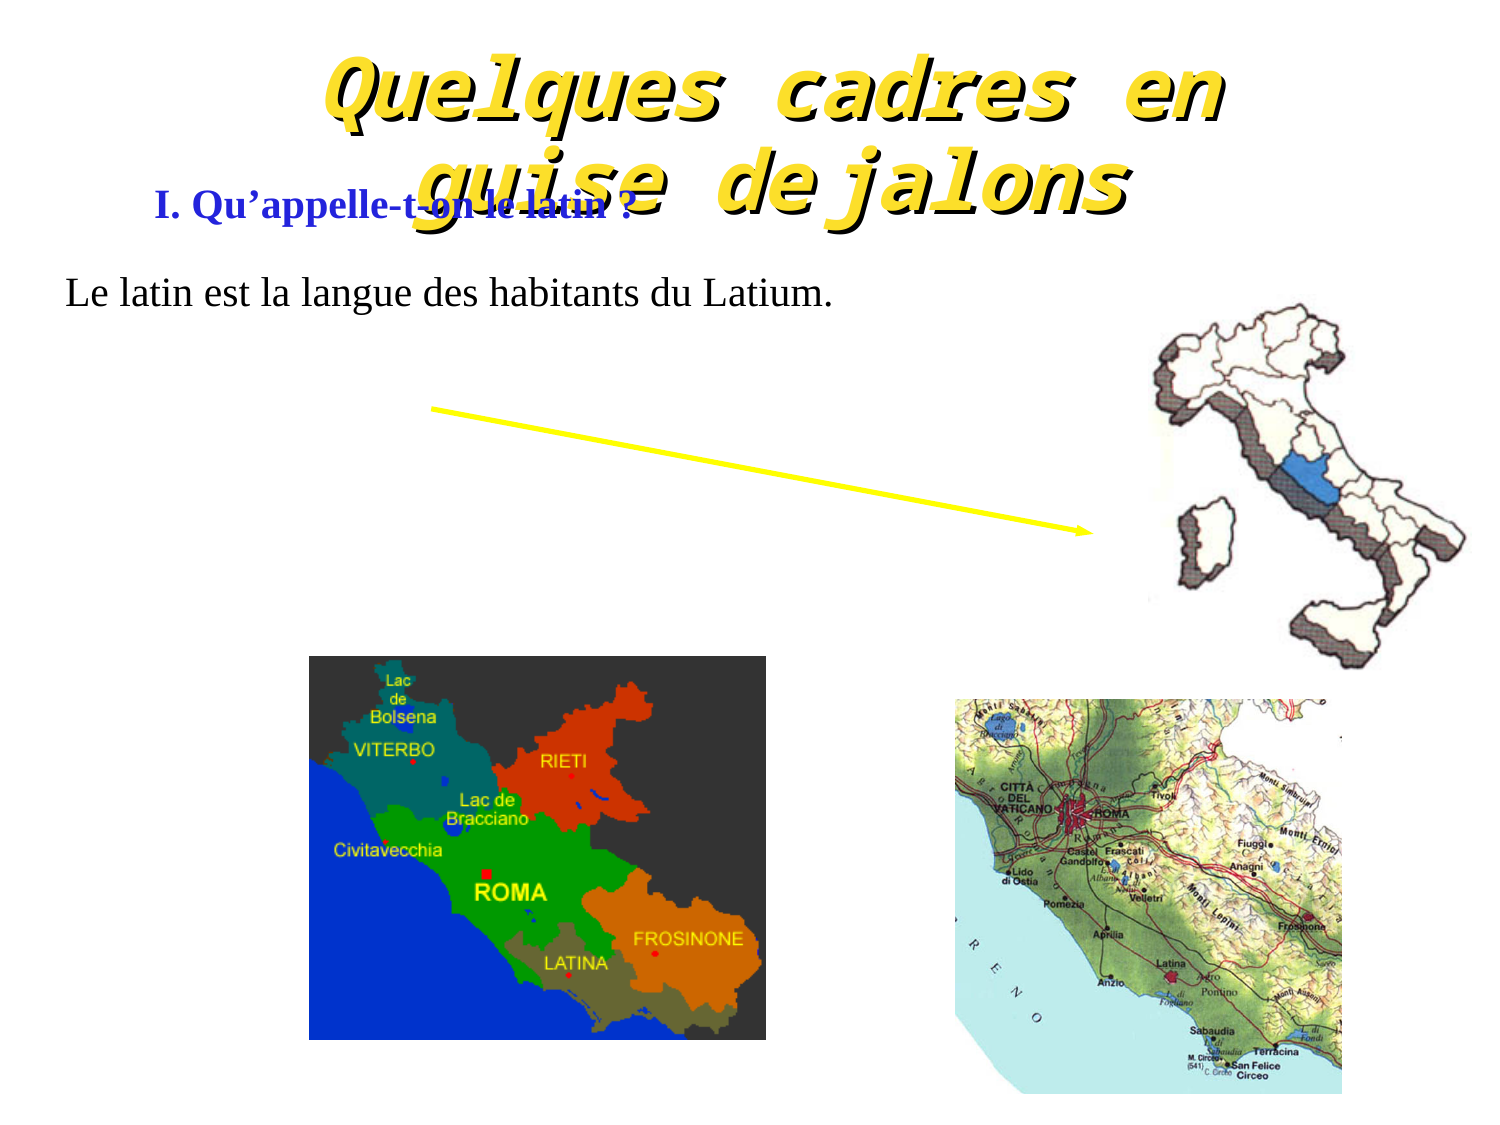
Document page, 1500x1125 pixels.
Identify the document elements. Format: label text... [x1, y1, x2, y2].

text_box I. Qu’appelle-t-on le latin ? [36, 174, 756, 236]
picture [309, 656, 766, 1040]
text_box Quelques cadres en guise de jalons [153, 35, 1382, 237]
picture [1148, 294, 1472, 676]
text_box Le latin est la langue des habitants du Latium. [50, 262, 1263, 368]
picture [955, 699, 1342, 1094]
